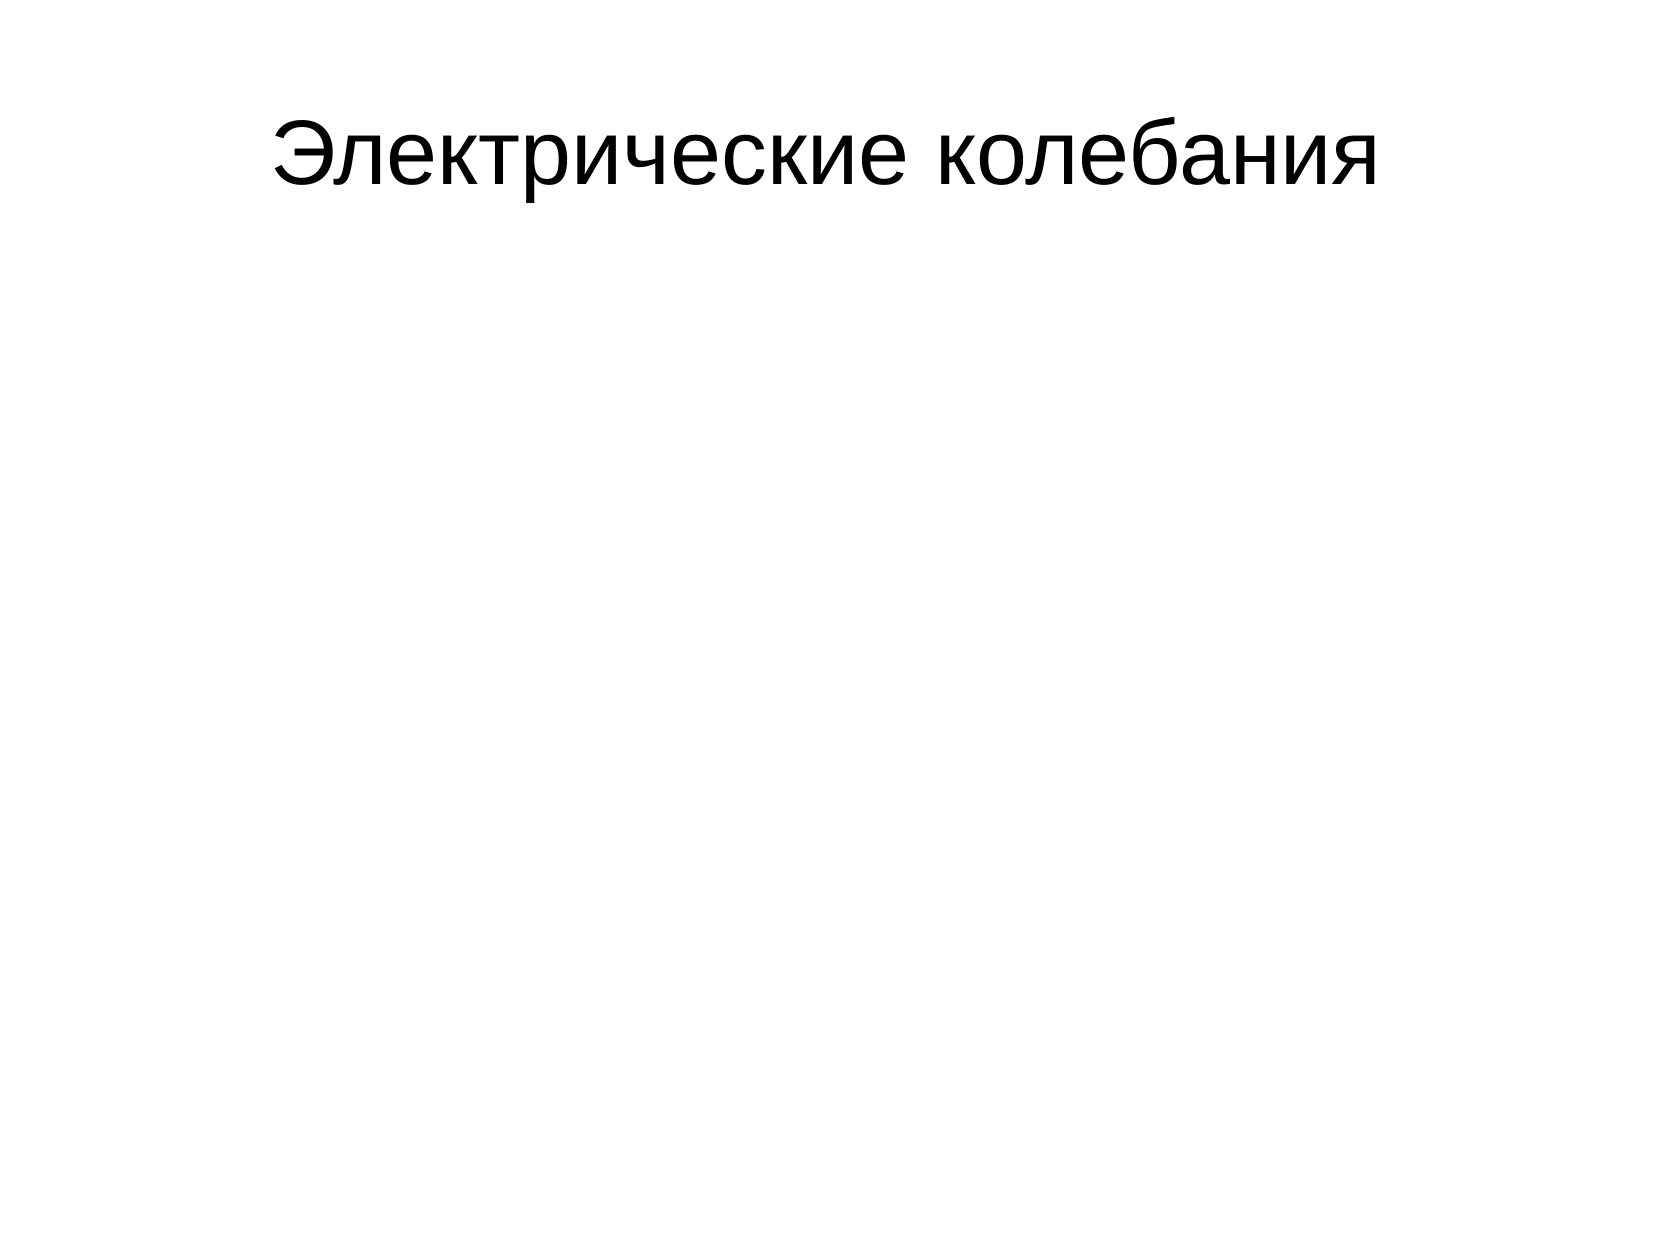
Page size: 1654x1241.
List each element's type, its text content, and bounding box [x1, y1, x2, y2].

title Электрические колебания [82, 49, 1571, 257]
